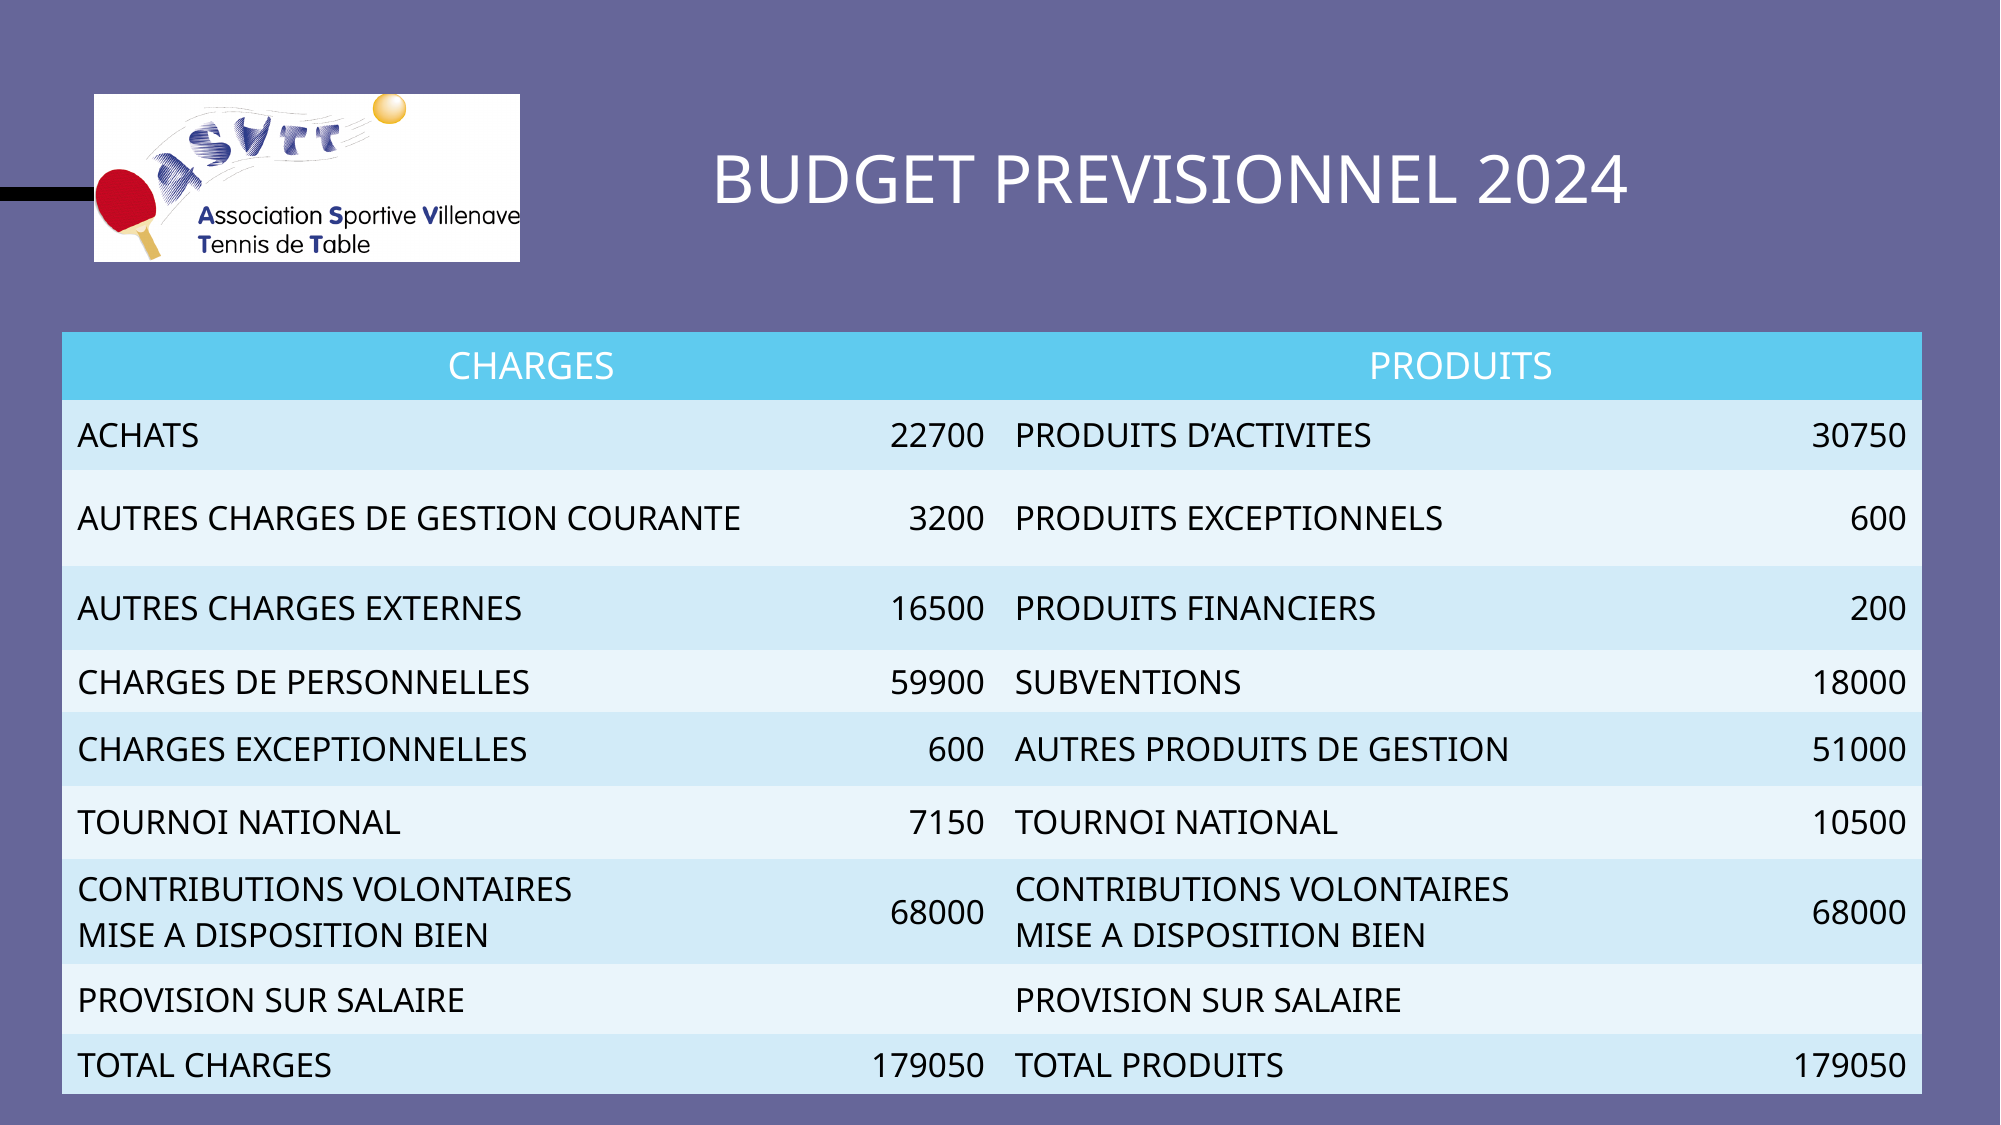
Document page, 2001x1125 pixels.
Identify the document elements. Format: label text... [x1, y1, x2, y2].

table_cell 18000 [1719, 650, 1922, 712]
table_cell ACHATS [62, 400, 812, 470]
table_cell 600 [1719, 470, 1922, 566]
table_cell PRODUITS FINANCIERS [1000, 566, 1719, 650]
table_cell TOURNOI NATIONAL [62, 786, 812, 859]
table_cell 59900 [812, 650, 1000, 712]
table_cell PRODUITS D’ACTIVITES [1000, 400, 1719, 470]
table_cell TOURNOI NATIONAL [1000, 786, 1719, 859]
table_cell 68000 [1719, 859, 1922, 964]
table_cell [1719, 964, 1922, 1034]
table_cell TOTAL CHARGES [62, 1034, 812, 1094]
table_cell 51000 [1719, 712, 1922, 786]
table_cell CONTRIBUTIONS VOLONTAIRES MISE A DISPOSITION BIEN [62, 859, 812, 964]
table_header CHARGES [62, 332, 1000, 400]
table_cell 179050 [1719, 1034, 1922, 1094]
table_cell AUTRES CHARGES DE GESTION COURANTE [62, 470, 812, 566]
table_cell PROVISION SUR SALAIRE [62, 964, 812, 1034]
table_cell 68000 [812, 859, 1000, 964]
table_cell 3200 [812, 470, 1000, 566]
table_cell 16500 [812, 566, 1000, 650]
table_cell CHARGES DE PERSONNELLES [62, 650, 812, 712]
table_cell CHARGES EXCEPTIONNELLES [62, 712, 812, 786]
table_cell AUTRES CHARGES EXTERNES [62, 566, 812, 650]
table_cell SUBVENTIONS [1000, 650, 1719, 712]
table_cell PROVISION SUR SALAIRE [1000, 964, 1719, 1034]
table_cell 200 [1719, 566, 1922, 650]
table_cell 10500 [1719, 786, 1922, 859]
table_cell 7150 [812, 786, 1000, 859]
table_cell PRODUITS EXCEPTIONNELS [1000, 470, 1719, 566]
table_cell 22700 [812, 400, 1000, 470]
table_cell 600 [812, 712, 1000, 786]
table_cell TOTAL PRODUITS [1000, 1034, 1719, 1094]
table_cell CONTRIBUTIONS VOLONTAIRES MISE A DISPOSITION BIEN [1000, 859, 1719, 964]
table_cell AUTRES PRODUITS DE GESTION [1000, 712, 1719, 786]
picture [94, 94, 520, 262]
table_header PRODUITS [1000, 332, 1922, 400]
table_cell 30750 [1719, 400, 1922, 470]
table_cell [812, 964, 1000, 1034]
text_box BUDGET PREVISIONNEL 2024 [696, 129, 1713, 225]
table_cell 179050 [812, 1034, 1000, 1094]
